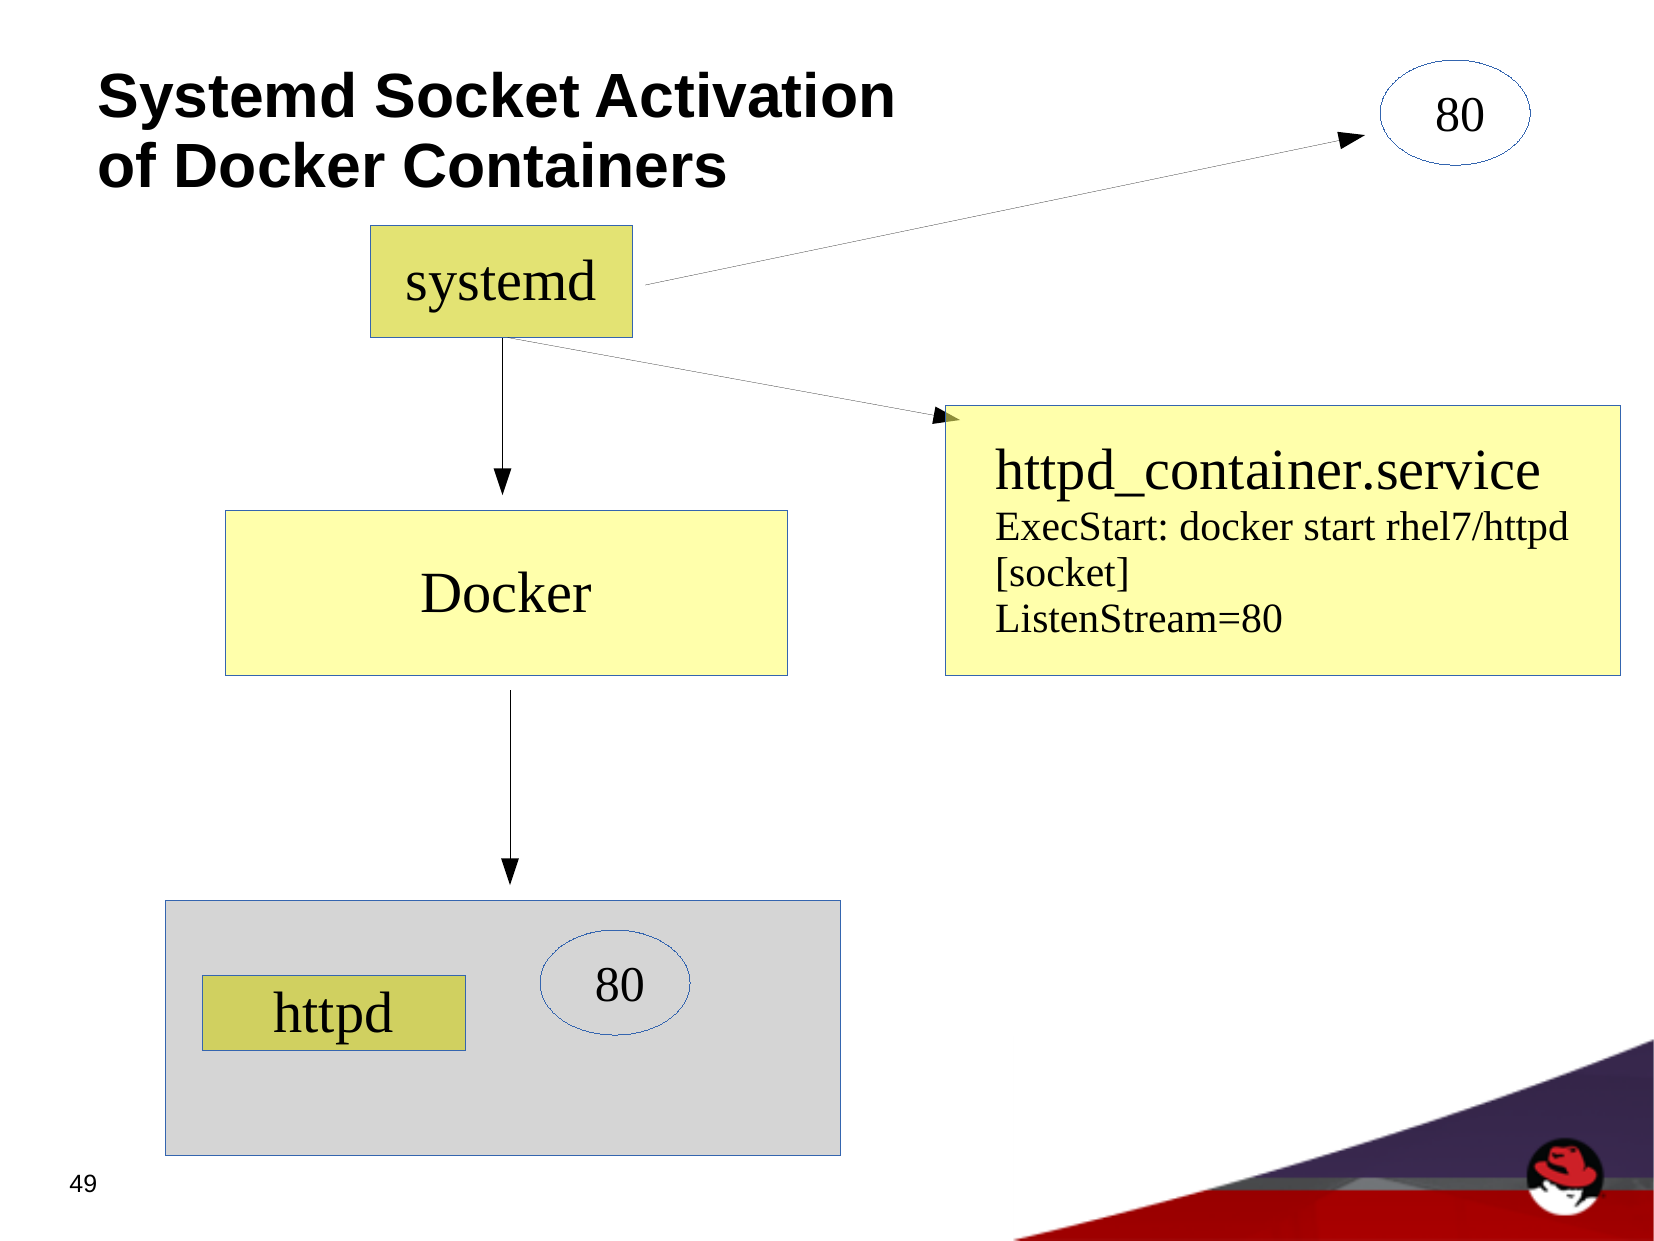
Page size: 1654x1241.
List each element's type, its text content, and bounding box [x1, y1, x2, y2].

picture [1012, 1036, 1654, 1241]
text_box 80 [1420, 79, 1501, 155]
text_box Systemd Socket Activation of Docker Containers [82, 30, 1571, 233]
text_box httpd_container.service ExecStart: docker start rhel7/httpd [socket] ListenStream=80 [945, 405, 1621, 676]
text_box systemd [370, 225, 633, 338]
text_box httpd [202, 975, 466, 1051]
text_box [165, 900, 841, 1156]
text_box Docker [225, 510, 788, 676]
text_box 80 [580, 949, 661, 1025]
